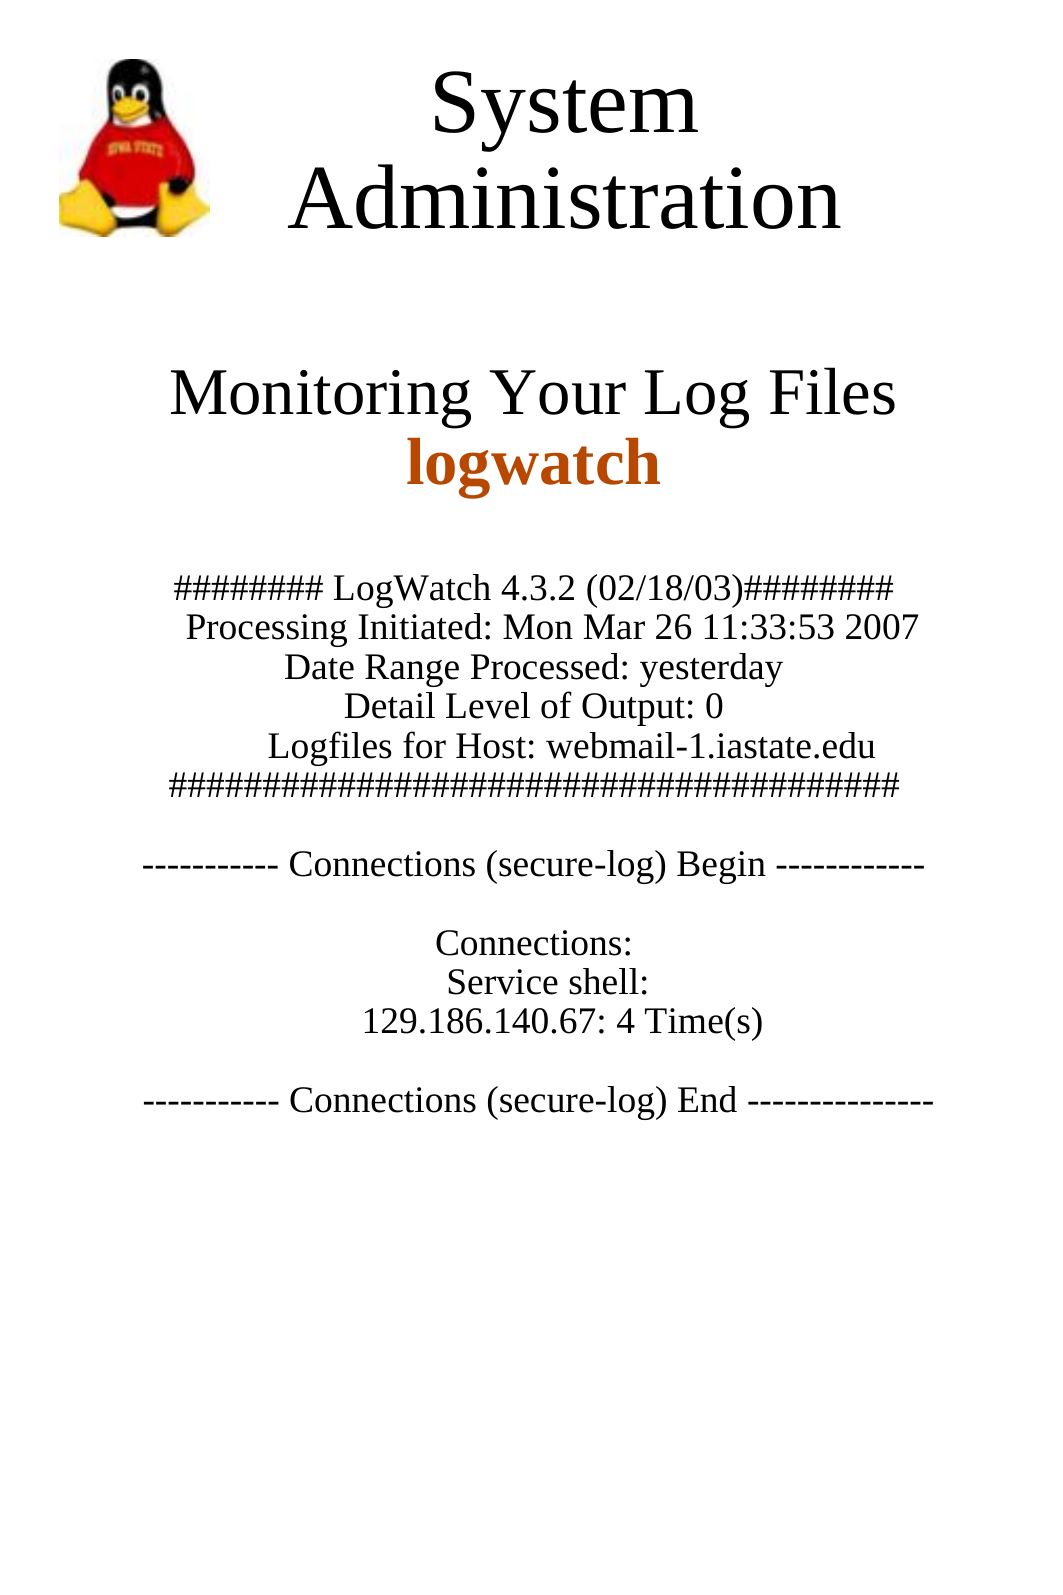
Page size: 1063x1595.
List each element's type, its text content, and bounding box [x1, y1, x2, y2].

picture [59, 59, 210, 237]
title System Administration [237, 28, 893, 162]
subtitle Monitoring Your Log Files logwatch ######## LogWatch 4.3.2 (02/18/03)######## Processing Initiated: Mon Mar 26 11:33:53 2007 Date Range Processed: yesterday Detail Level of Output: 0 Logfiles for Host: webmail-1.iastate.edu ####################################### ----------- Connections (secure-log) Begin ------------ Connections: Service shell: 129.186.140.67: 4 Time(s) ----------- Connections (secure-log) End --------------- [130, 162, 938, 1308]
